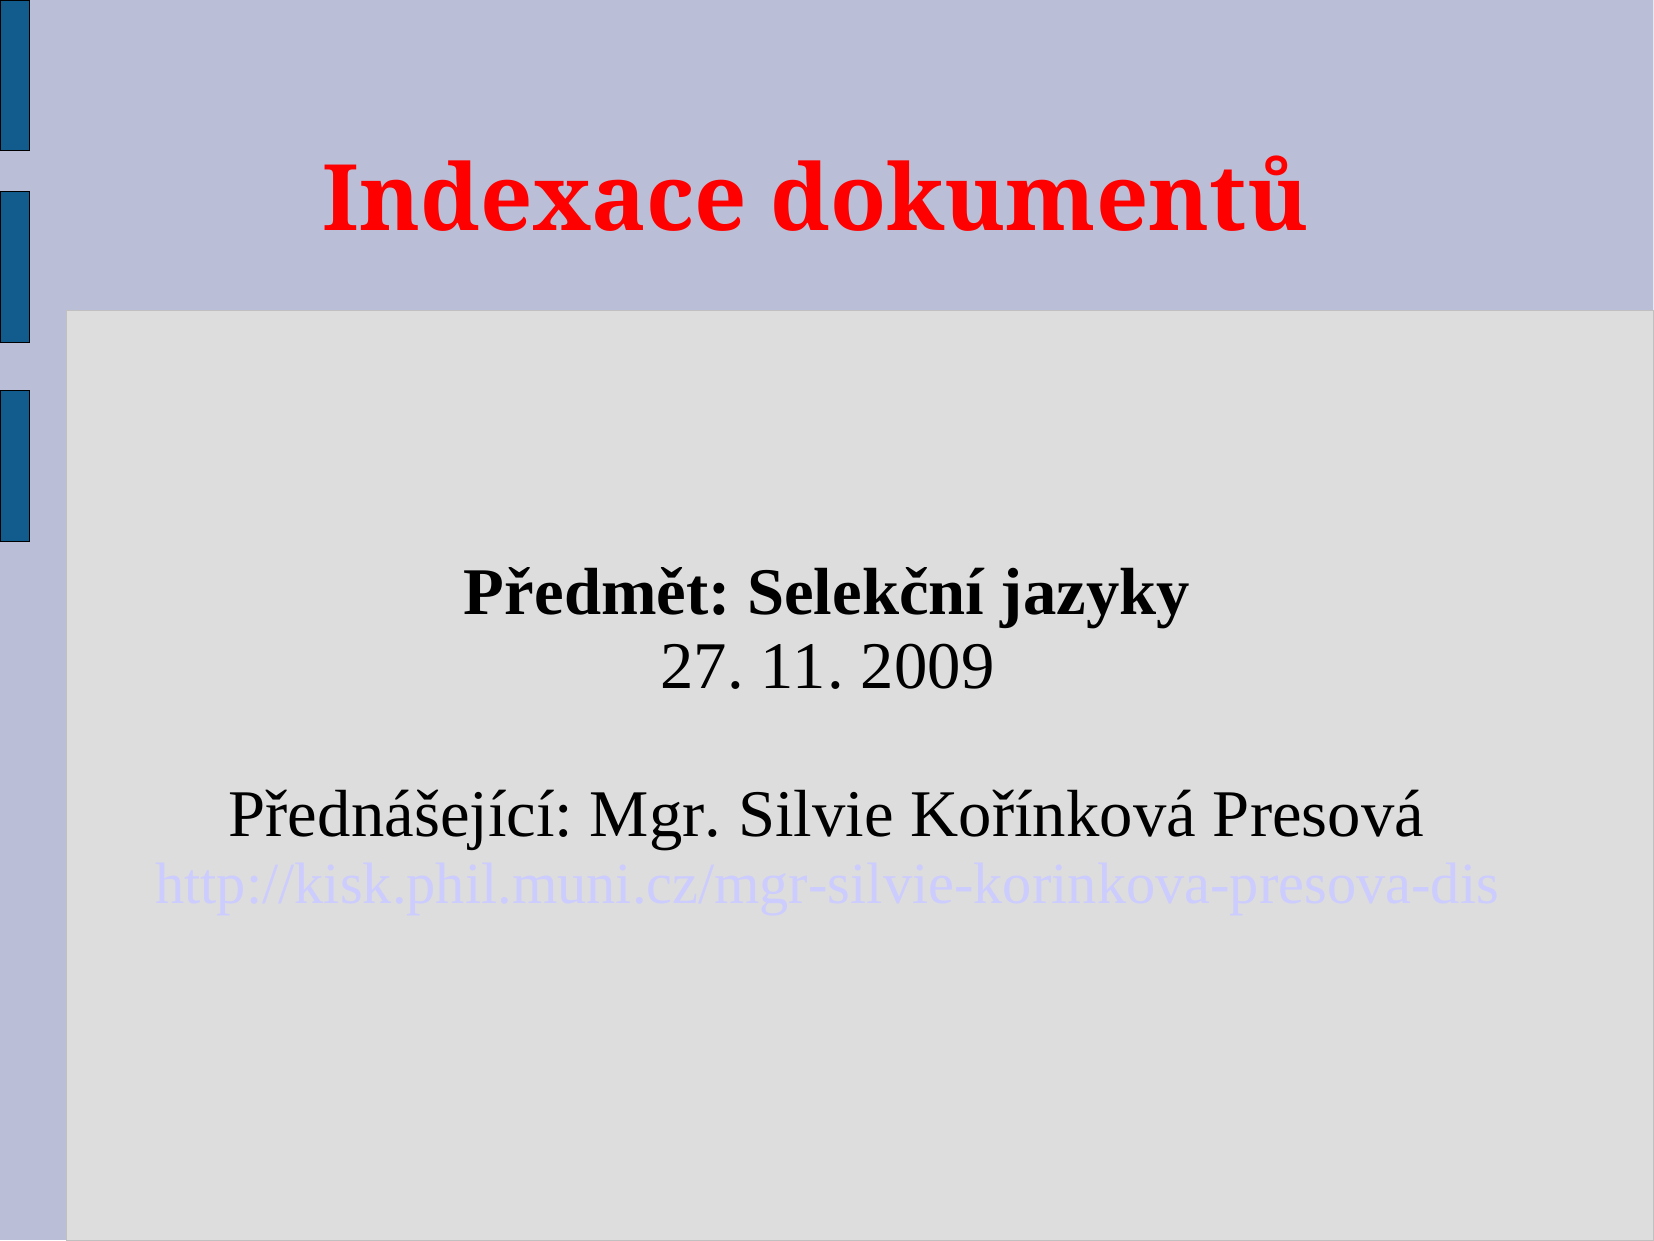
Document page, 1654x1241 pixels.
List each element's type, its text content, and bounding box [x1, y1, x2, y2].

subtitle Předmět: Selekční jazyky 27. 11. 2009 Přednášející: Mgr. Silvie Kořínková Presová http://kisk.phil.muni.cz/mgr-silvie-korinkova-presova-dis [121, 352, 1534, 1119]
title Indexace dokumentů [121, 98, 1534, 291]
